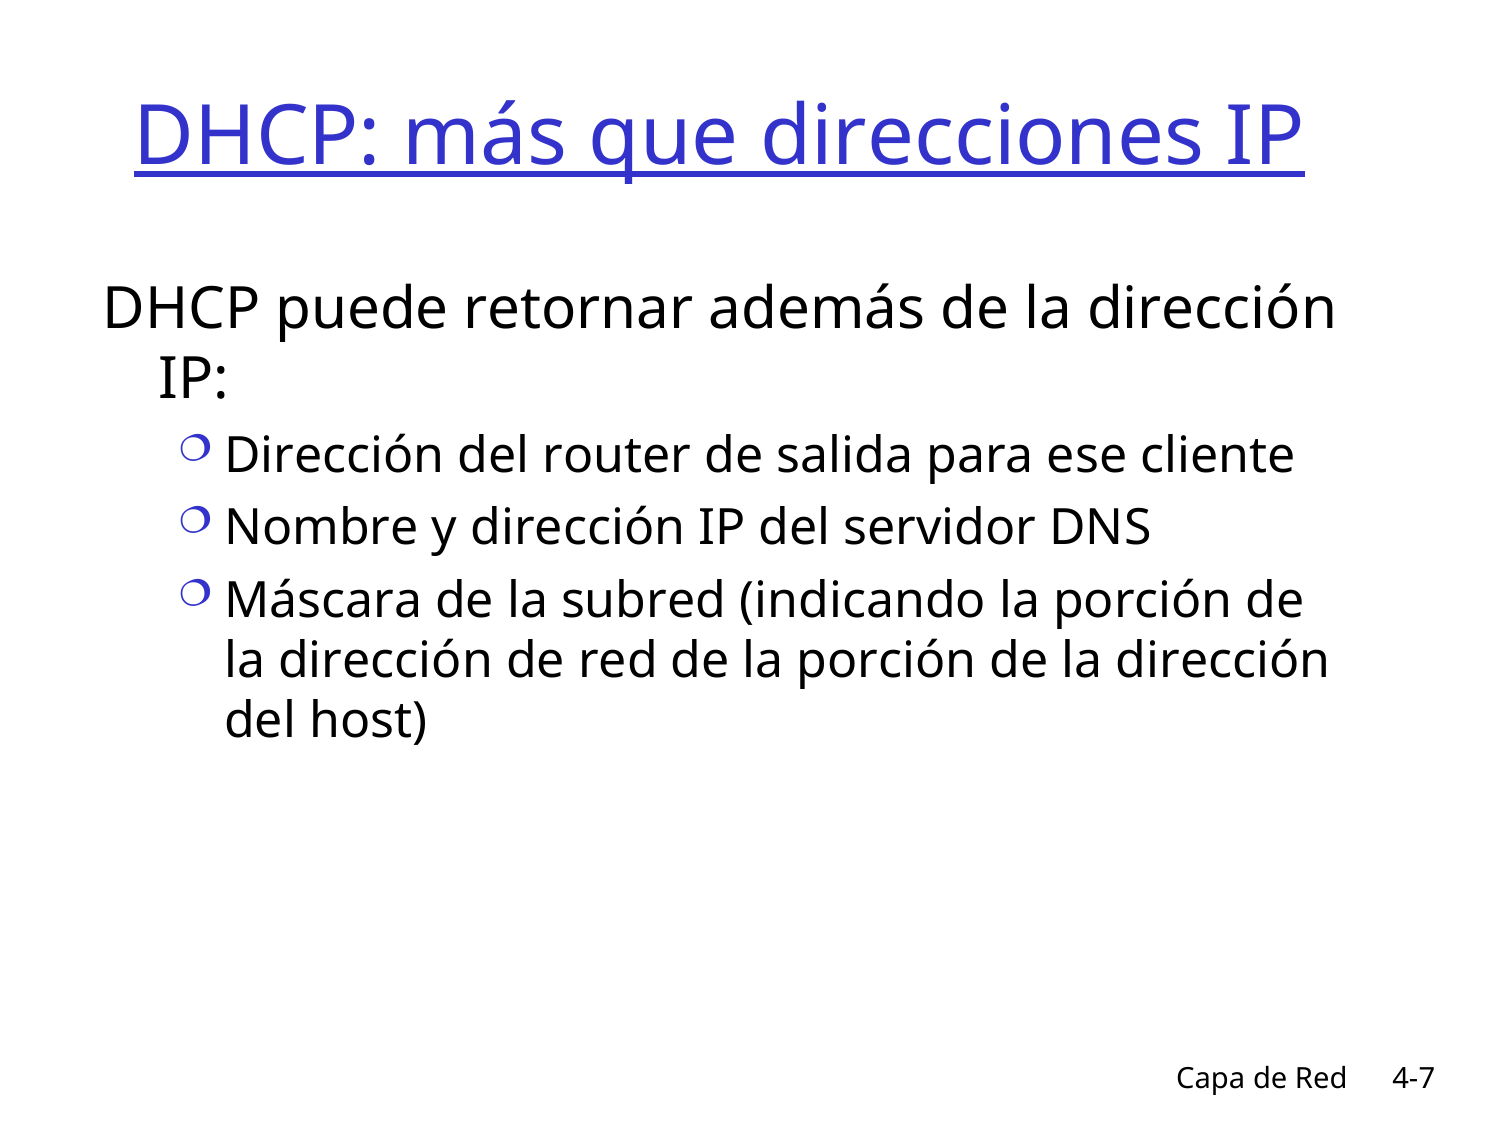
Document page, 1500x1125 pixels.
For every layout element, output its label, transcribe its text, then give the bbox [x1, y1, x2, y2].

title DHCP: más que direcciones IP [87, 37, 1363, 225]
list DHCP puede retornar además de la dirección IP: Dirección del router de salida para ese cliente Nombre y dirección IP del servidor DNS Máscara de la subred (indicando la porción de la dirección de red de la porción de la dirección del host) [87, 262, 1363, 1026]
